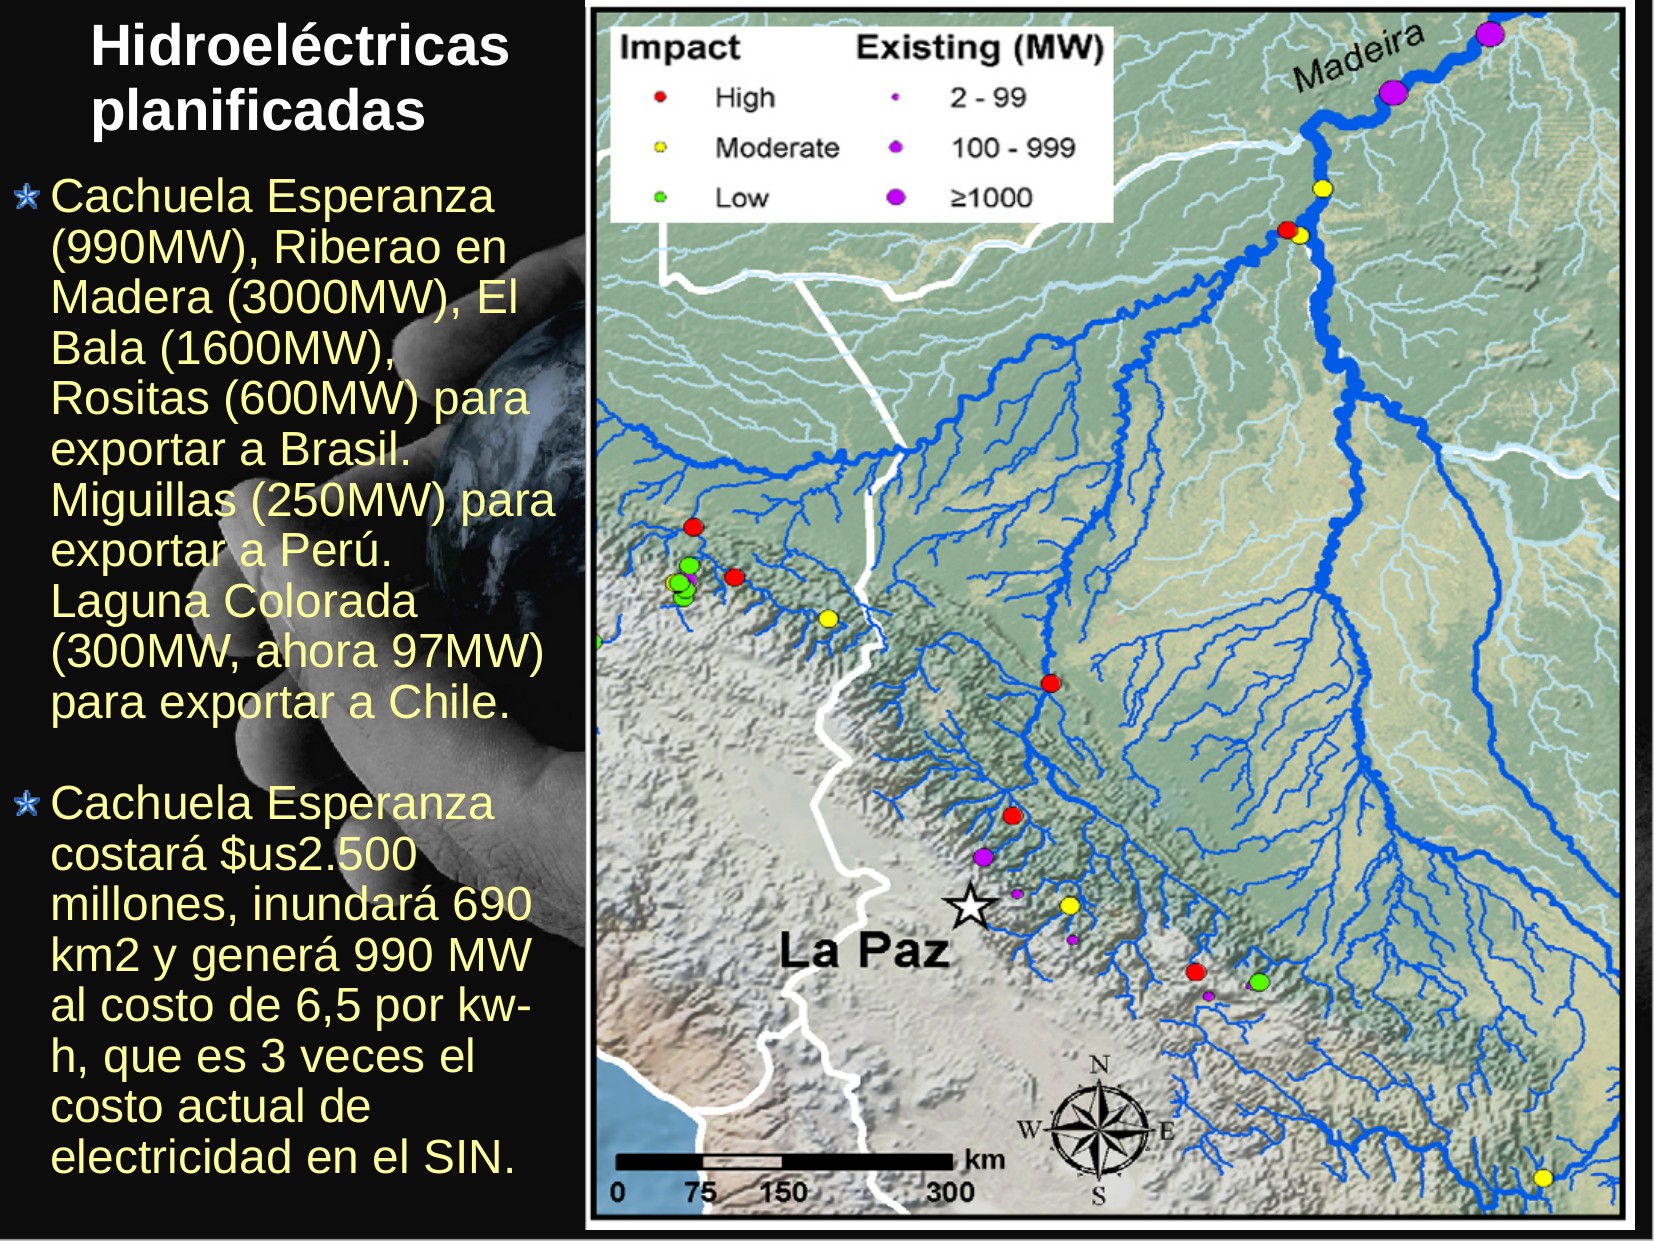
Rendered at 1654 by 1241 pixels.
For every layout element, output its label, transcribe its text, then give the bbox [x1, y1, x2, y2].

title Hidroeléctricas planificadas [90, 12, 585, 144]
text_box Cachuela Esperanza (990MW), Riberao en Madera (3000MW), El Bala (1600MW), Rositas (600MW) para exportar a Brasil. Miguillas (250MW) para exportar a Perú. Laguna Colorada (300MW, ahora 97MW) para exportar a Chile. Cachuela Esperanza costará $us2.500 millones, inundará 690 km2 y generá 990 MW al costo de 6,5 por kw-h, que es 3 veces el costo actual de electricidad en el SIN. [0, 165, 583, 1195]
picture [0, 0, 1654, 1241]
